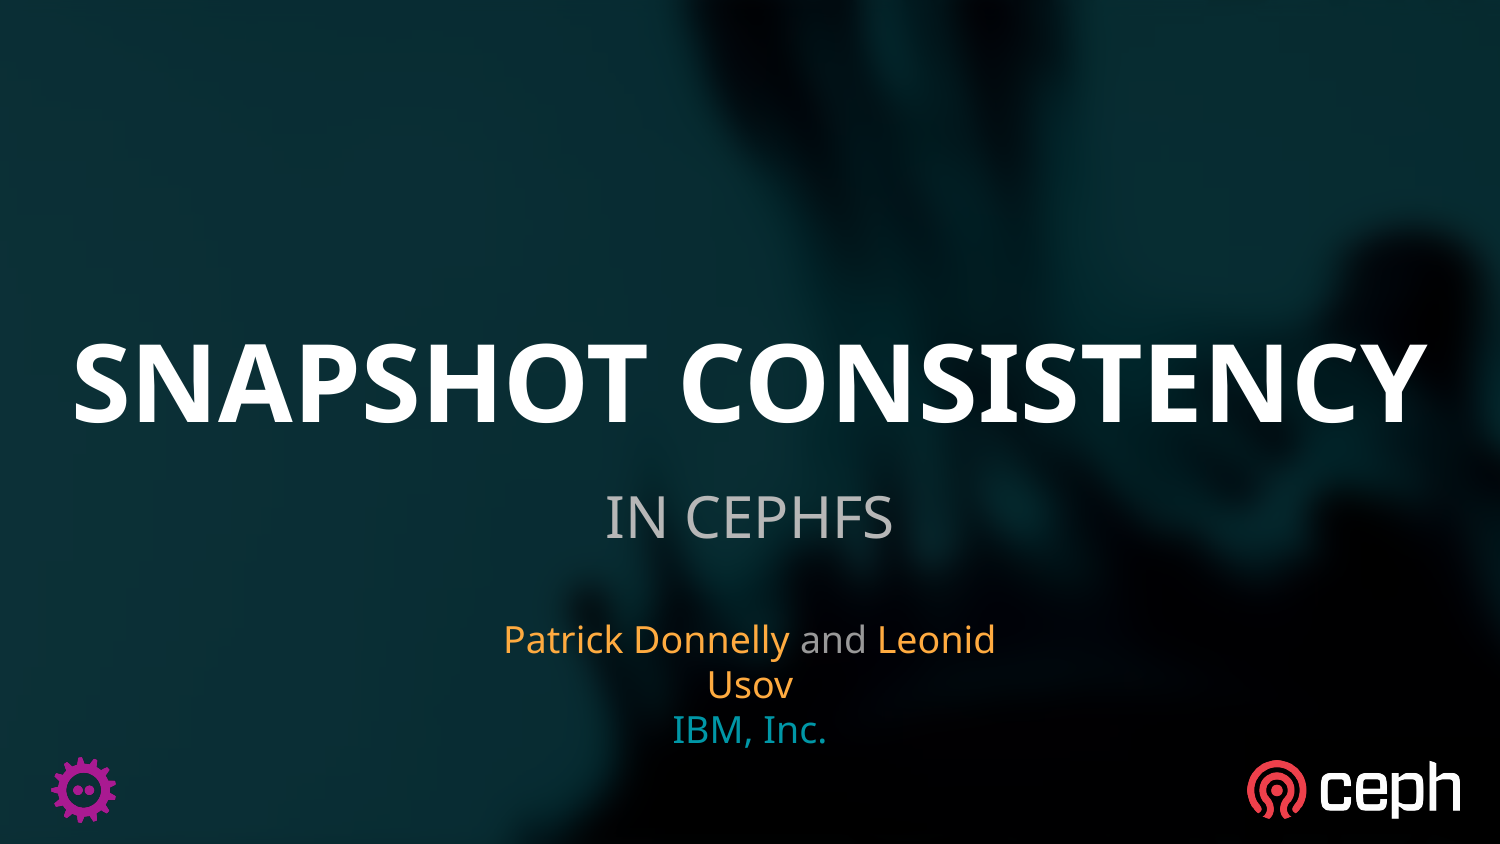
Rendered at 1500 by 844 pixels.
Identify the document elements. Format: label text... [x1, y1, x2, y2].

title SNAPSHOT CONSISTENCY [51, 122, 1449, 459]
text_box Patrick Donnelly and Leonid Usov IBM, Inc. [452, 600, 1048, 767]
picture [0, 0, 1500, 844]
subtitle IN CEPHFS [51, 464, 1449, 595]
